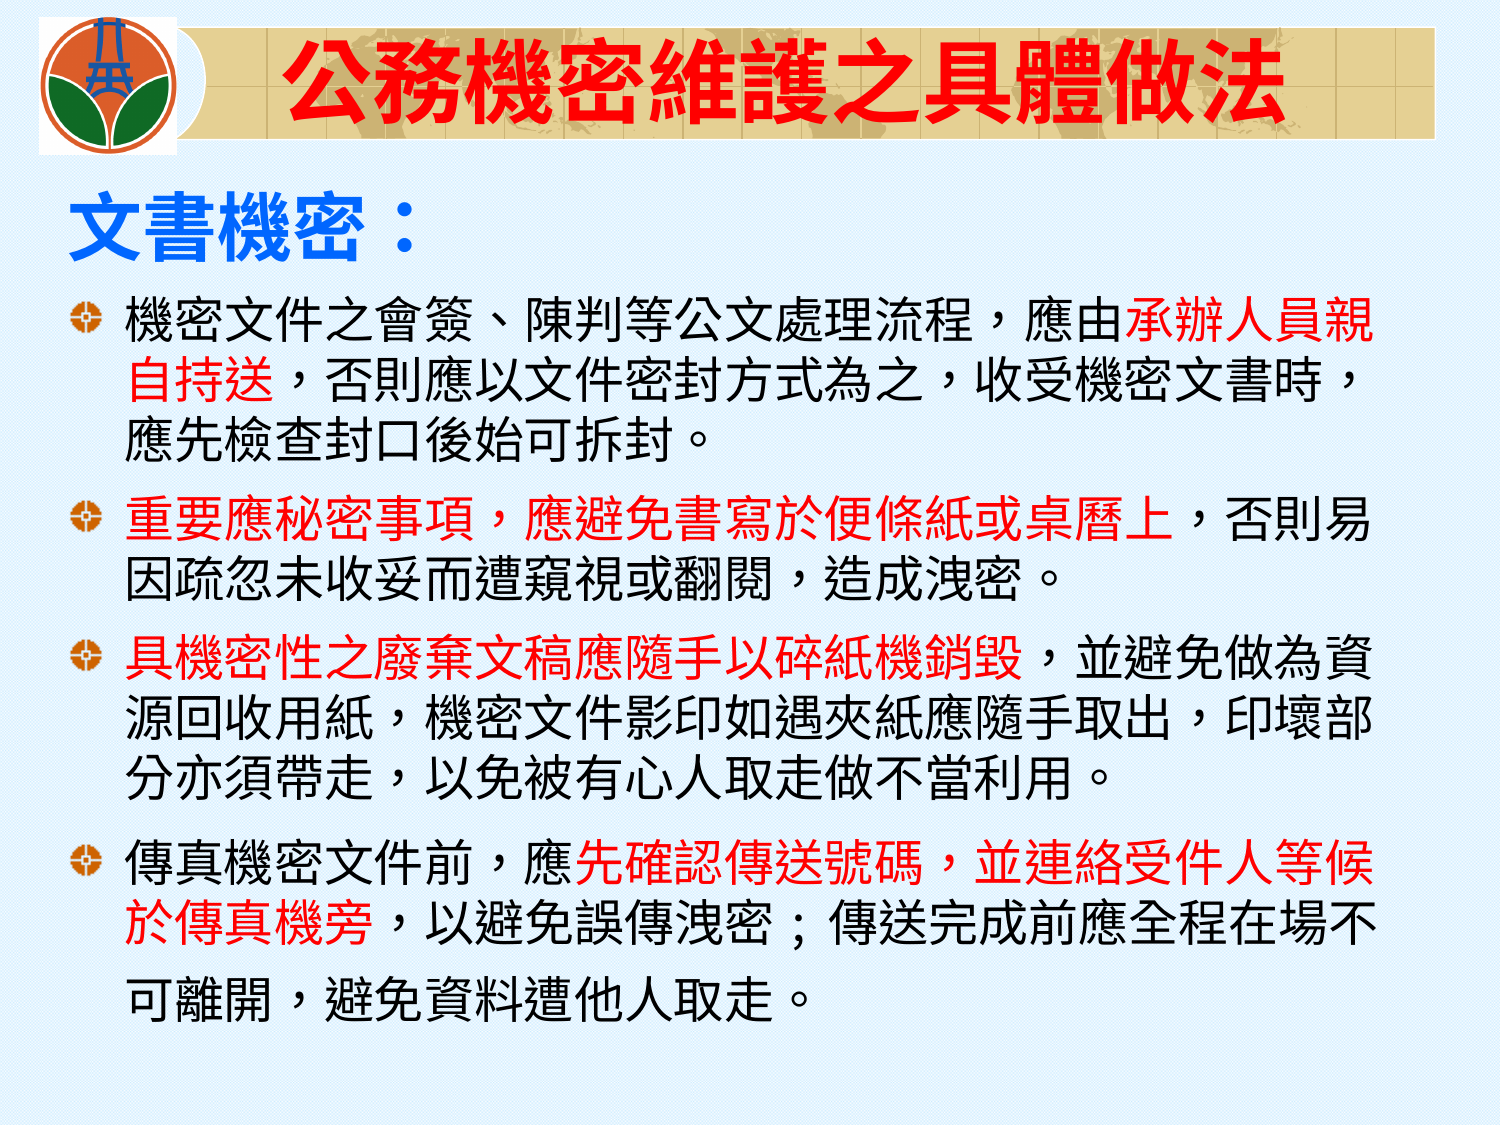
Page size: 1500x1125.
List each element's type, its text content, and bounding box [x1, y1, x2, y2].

picture [0, 0, 1500, 1125]
list 文書機密： 機密文件之會簽、陳判等公文處理流程，應由承辦人員親自持送，否則應以文件密封方式為之，收受機密文書時，應先檢查封口後始可拆封。 重要應秘密事項，應避免書寫於便條紙或桌曆上，否則易因疏忽未收妥而遭窺視或翻閱，造成洩密。 具機密性之廢棄文稿應隨手以碎紙機銷毀，並避免做為資源回收用紙，機密文件影印如遇夾紙應隨手取出，印壞部分亦須帶走，以免被有心人取走做不當利用。 傳真機密文件前，應先確認傳送號碼，並連絡受件人等候於傳真機旁，以避免誤傳洩密;傳送完成前應全程在場不可離開，避免資料遭他人取走。 [53, 172, 1436, 1094]
text_box 公務機密維護之具體做法 [265, 18, 1365, 141]
